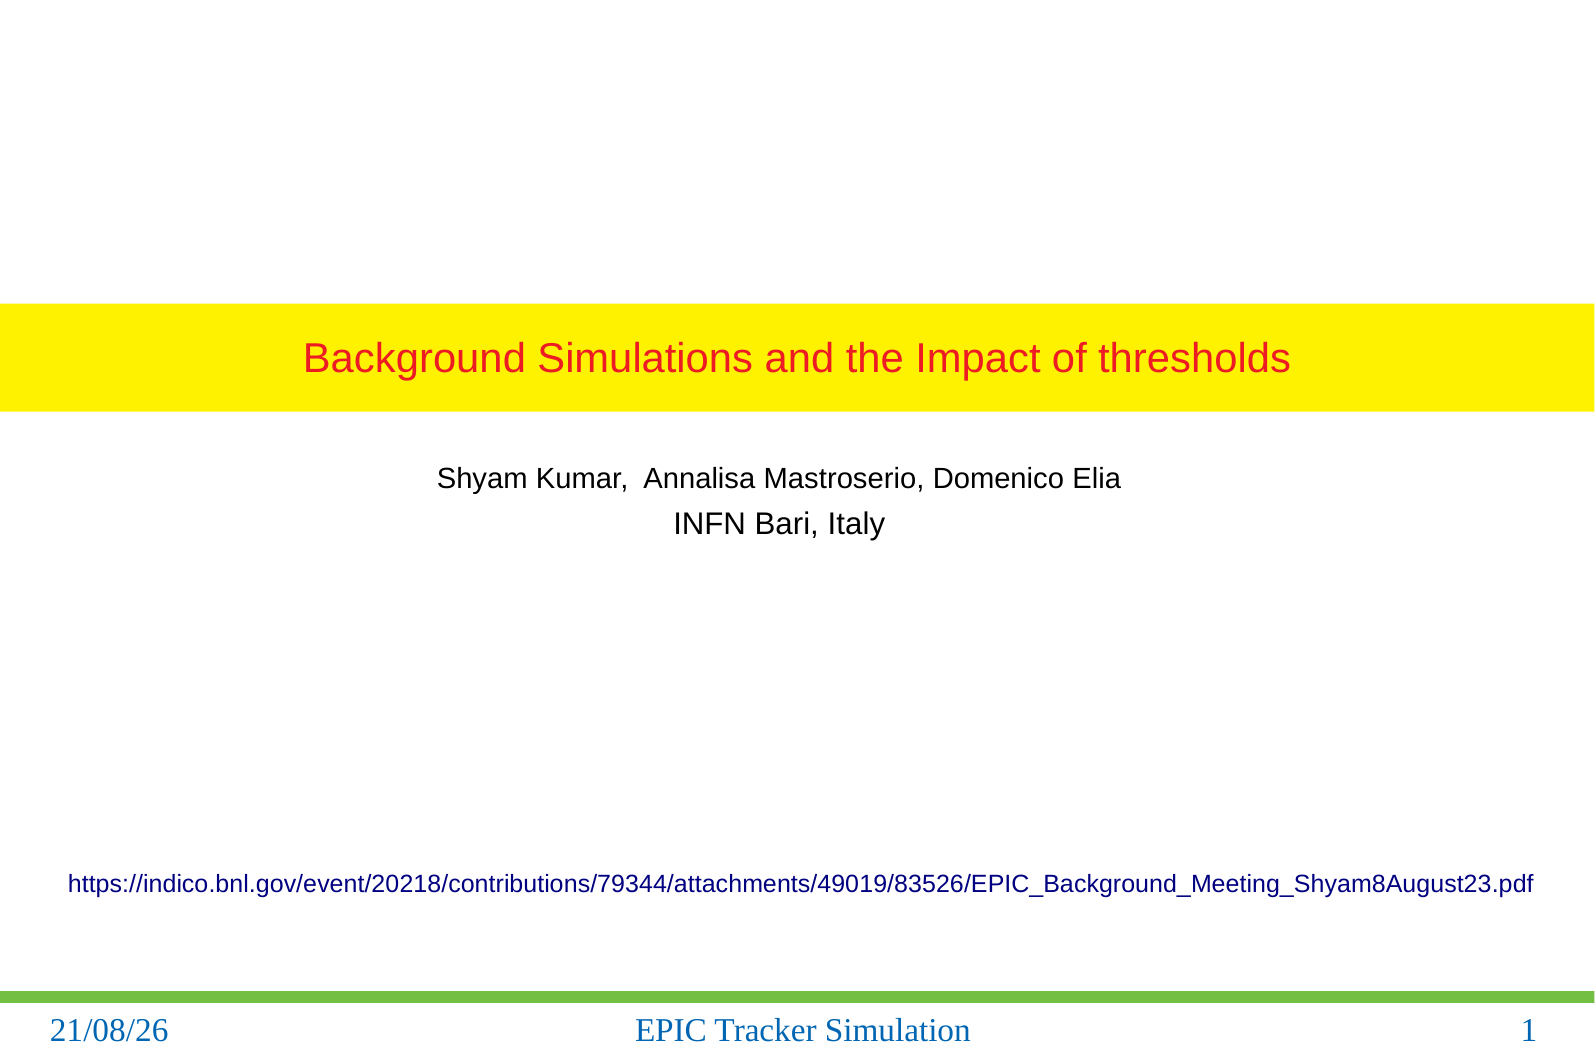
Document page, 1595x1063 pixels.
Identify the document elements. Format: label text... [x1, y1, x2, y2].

text_box Shyam Kumar, Annalisa Mastroserio, Domenico Elia INFN Bari, Italy [0, 454, 1571, 674]
text_box https://indico.bnl.gov/event/20218/contributions/79344/attachments/49019/83526/EPIC_Background_Meeting_Shyam8August23.pdf [53, 862, 1565, 962]
title Background Simulations and the Impact of thresholds [0, 303, 1595, 412]
